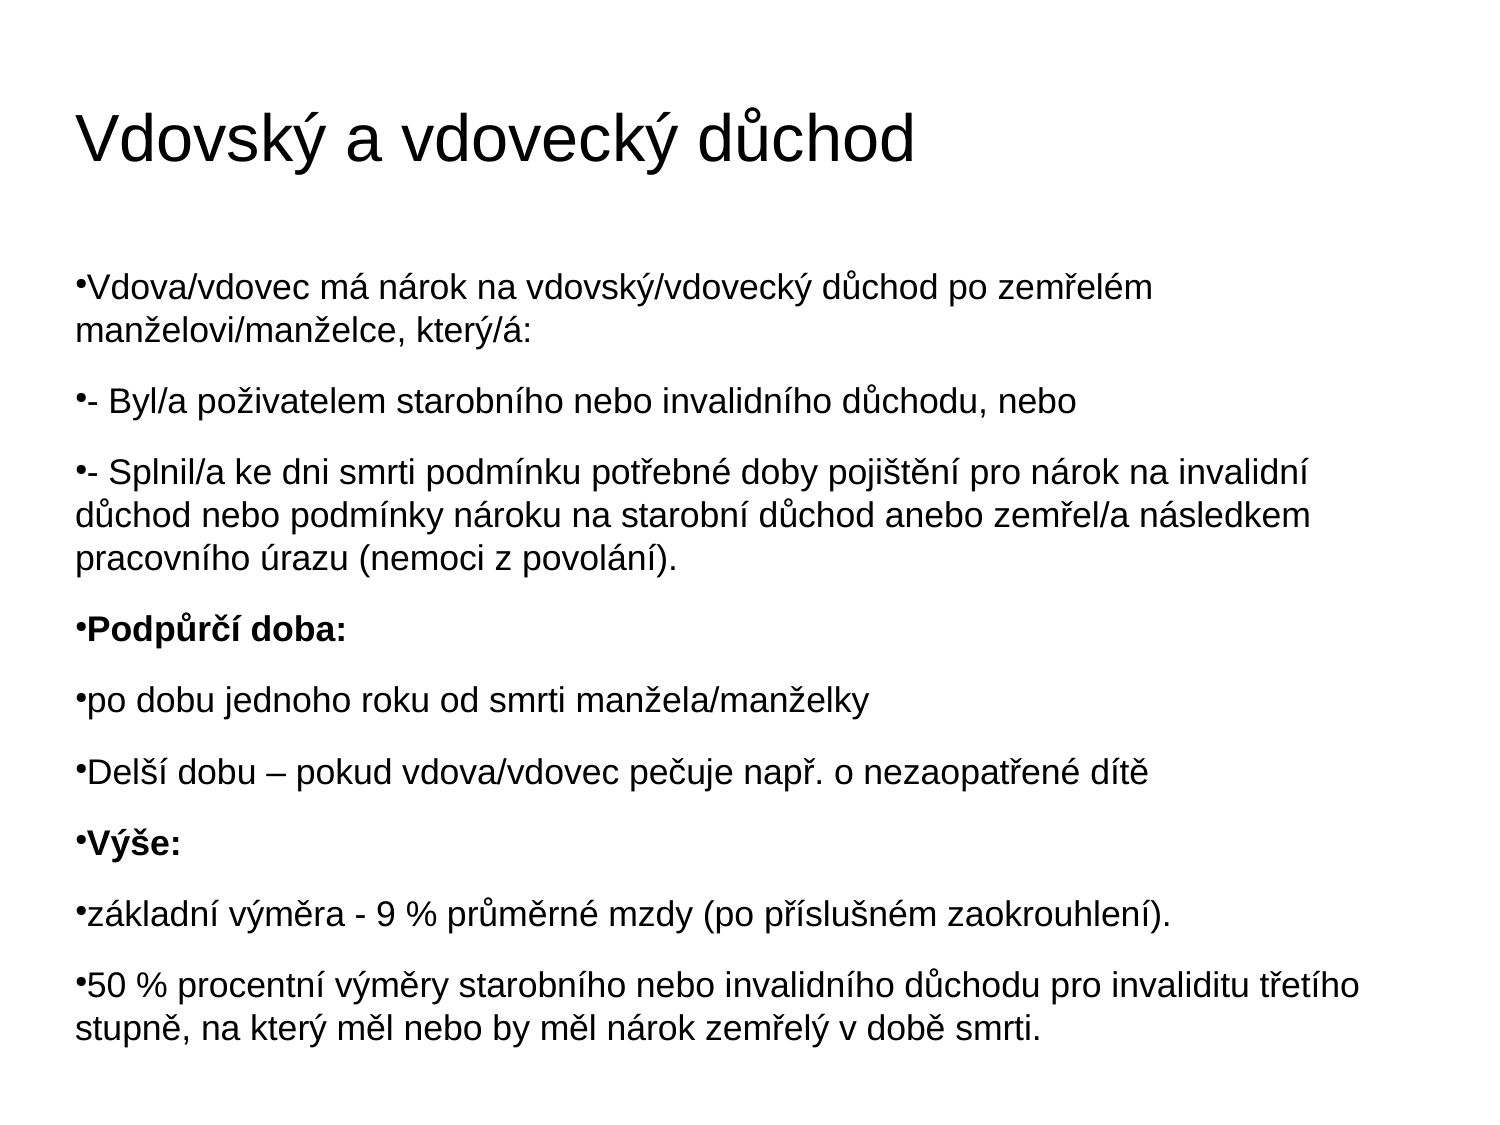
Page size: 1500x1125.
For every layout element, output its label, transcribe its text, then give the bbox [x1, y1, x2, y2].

title Vdovský a vdovecký důchod [75, 44, 1425, 233]
list Vdova/vdovec má nárok na vdovský/vdovecký důchod po zemřelém manželovi/manželce, který/á: - Byl/a poživatelem starobního nebo invalidního důchodu, nebo - Splnil/a ke dni smrti podmínku potřebné doby pojištění pro nárok na invalidní důchod nebo podmínky nároku na starobní důchod anebo zemřel/a následkem pracovního úrazu (nemoci z povolání). Podpůrčí doba: po dobu jednoho roku od smrti manžela/manželky Delší dobu – pokud vdova/vdovec pečuje např. o nezaopatřené dítě Výše: základní výměra - 9 % průměrné mzdy (po příslušném zaokrouhlení). 50 % procentní výměry starobního nebo invalidního důchodu pro invaliditu třetího stupně, na který měl nebo by měl nárok zemřelý v době smrti. [75, 263, 1425, 1054]
